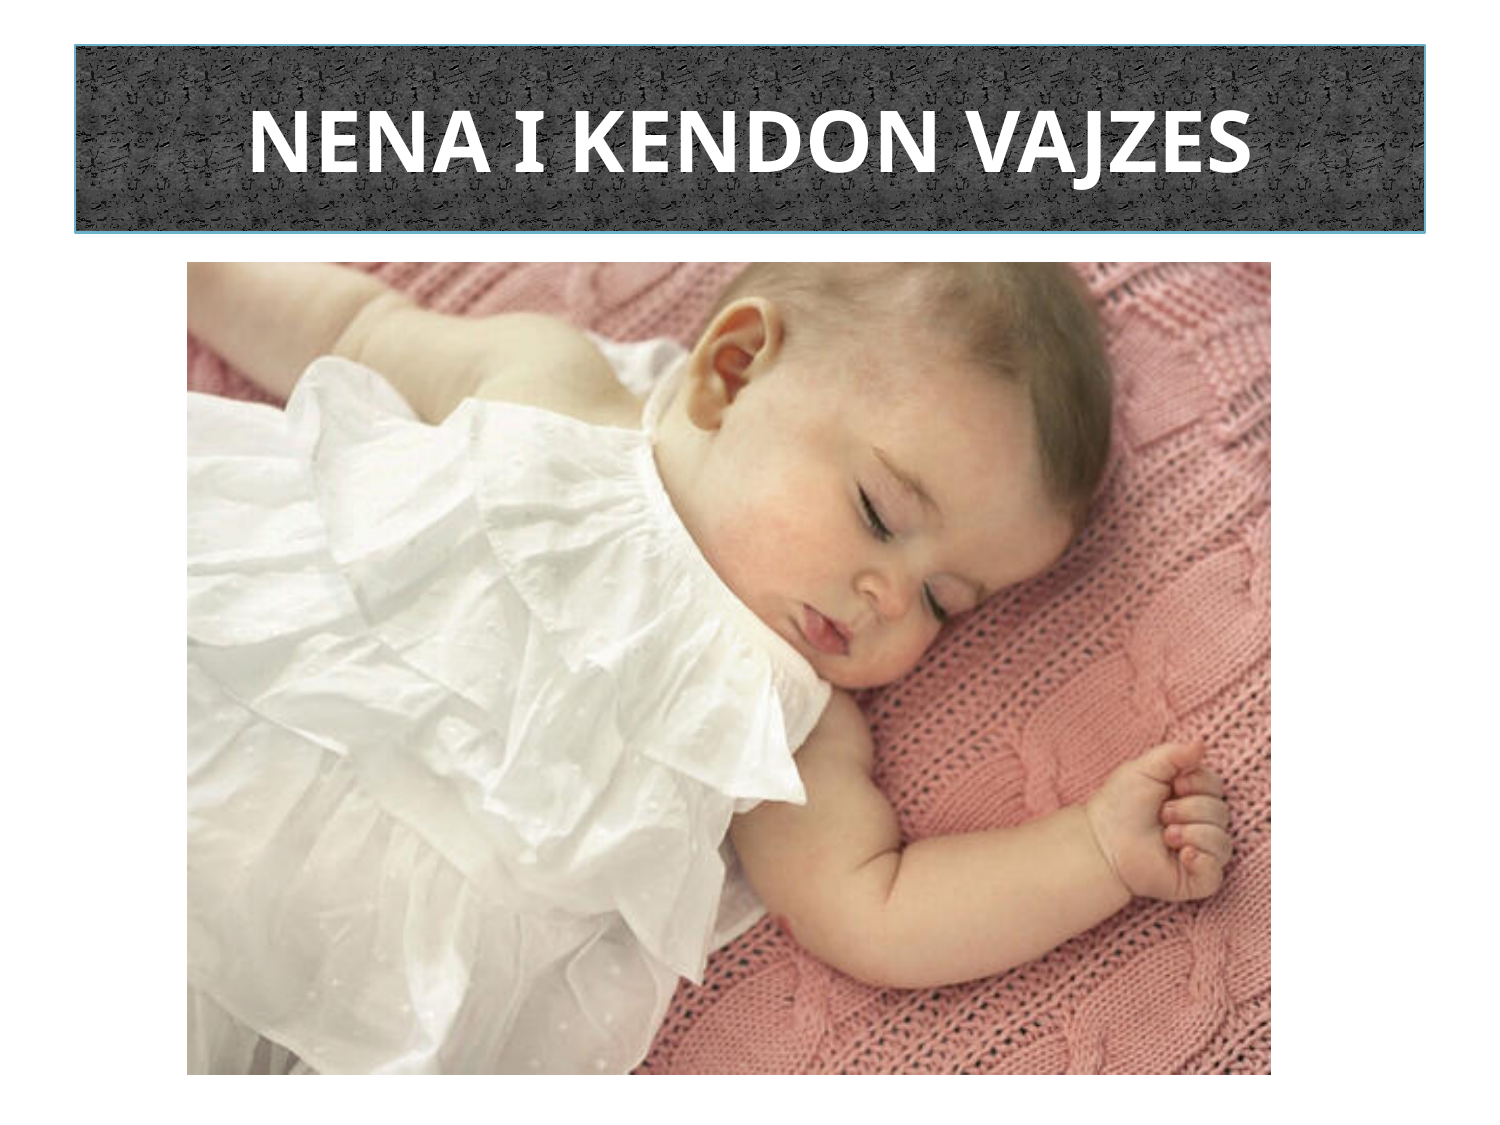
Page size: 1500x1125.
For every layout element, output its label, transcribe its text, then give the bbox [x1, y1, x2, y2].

picture [187, 262, 1271, 1075]
title NENA I KENDON VAJZES [75, 45, 1425, 233]
